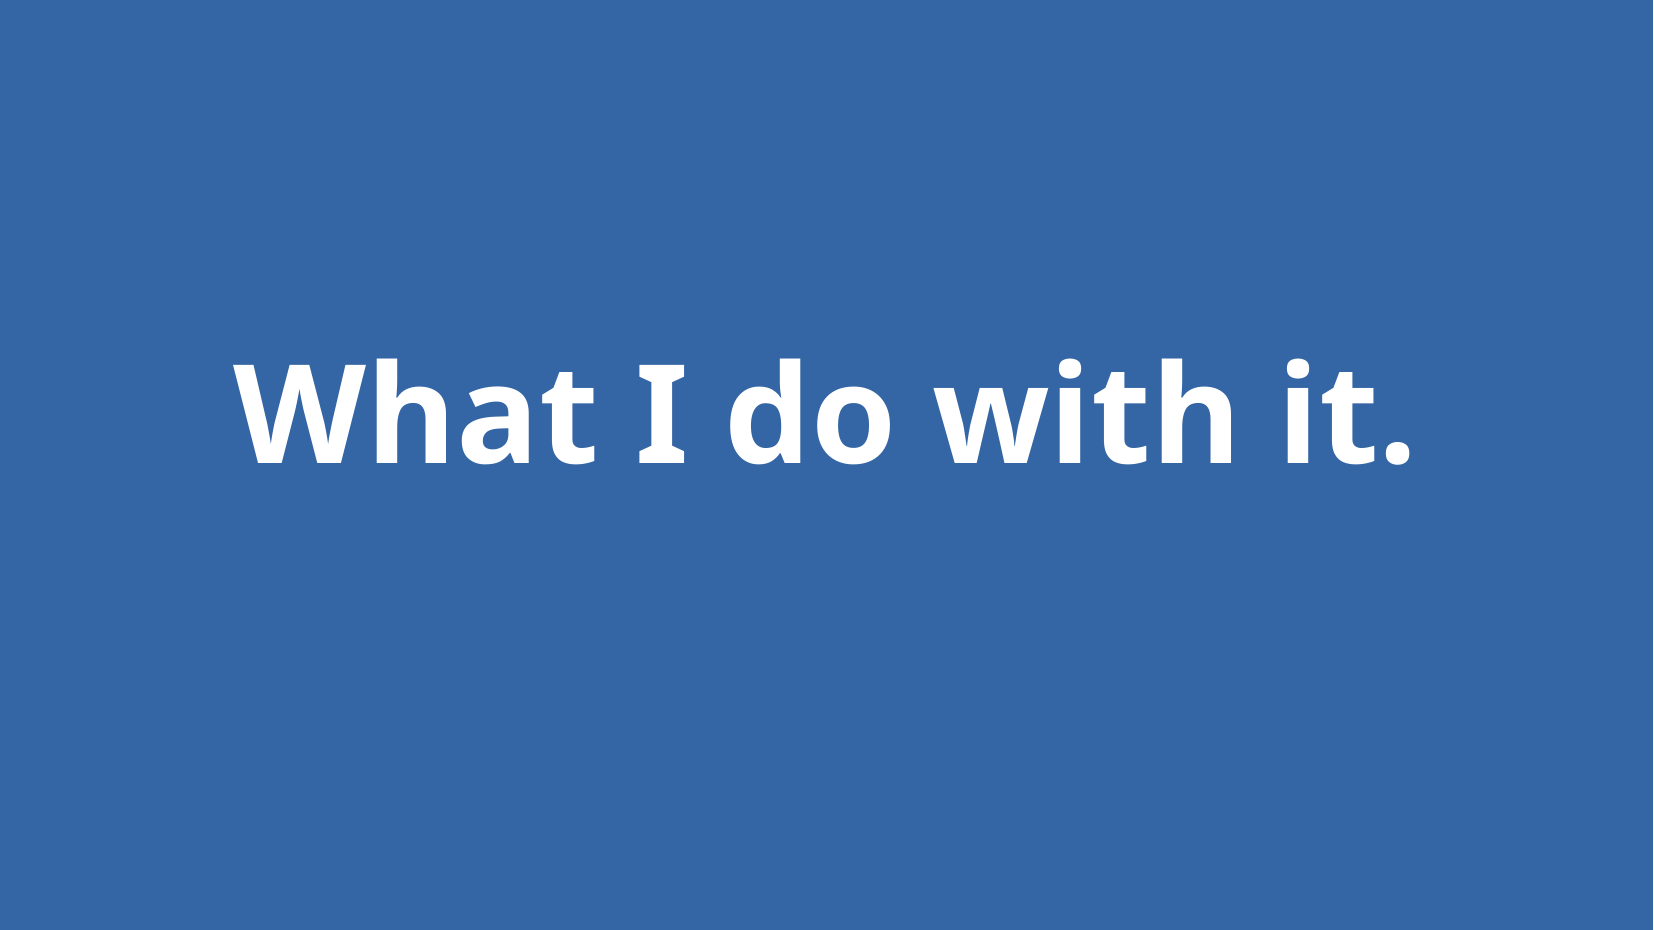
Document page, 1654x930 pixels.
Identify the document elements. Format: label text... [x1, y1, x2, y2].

title What I do with it. [82, 316, 1571, 504]
